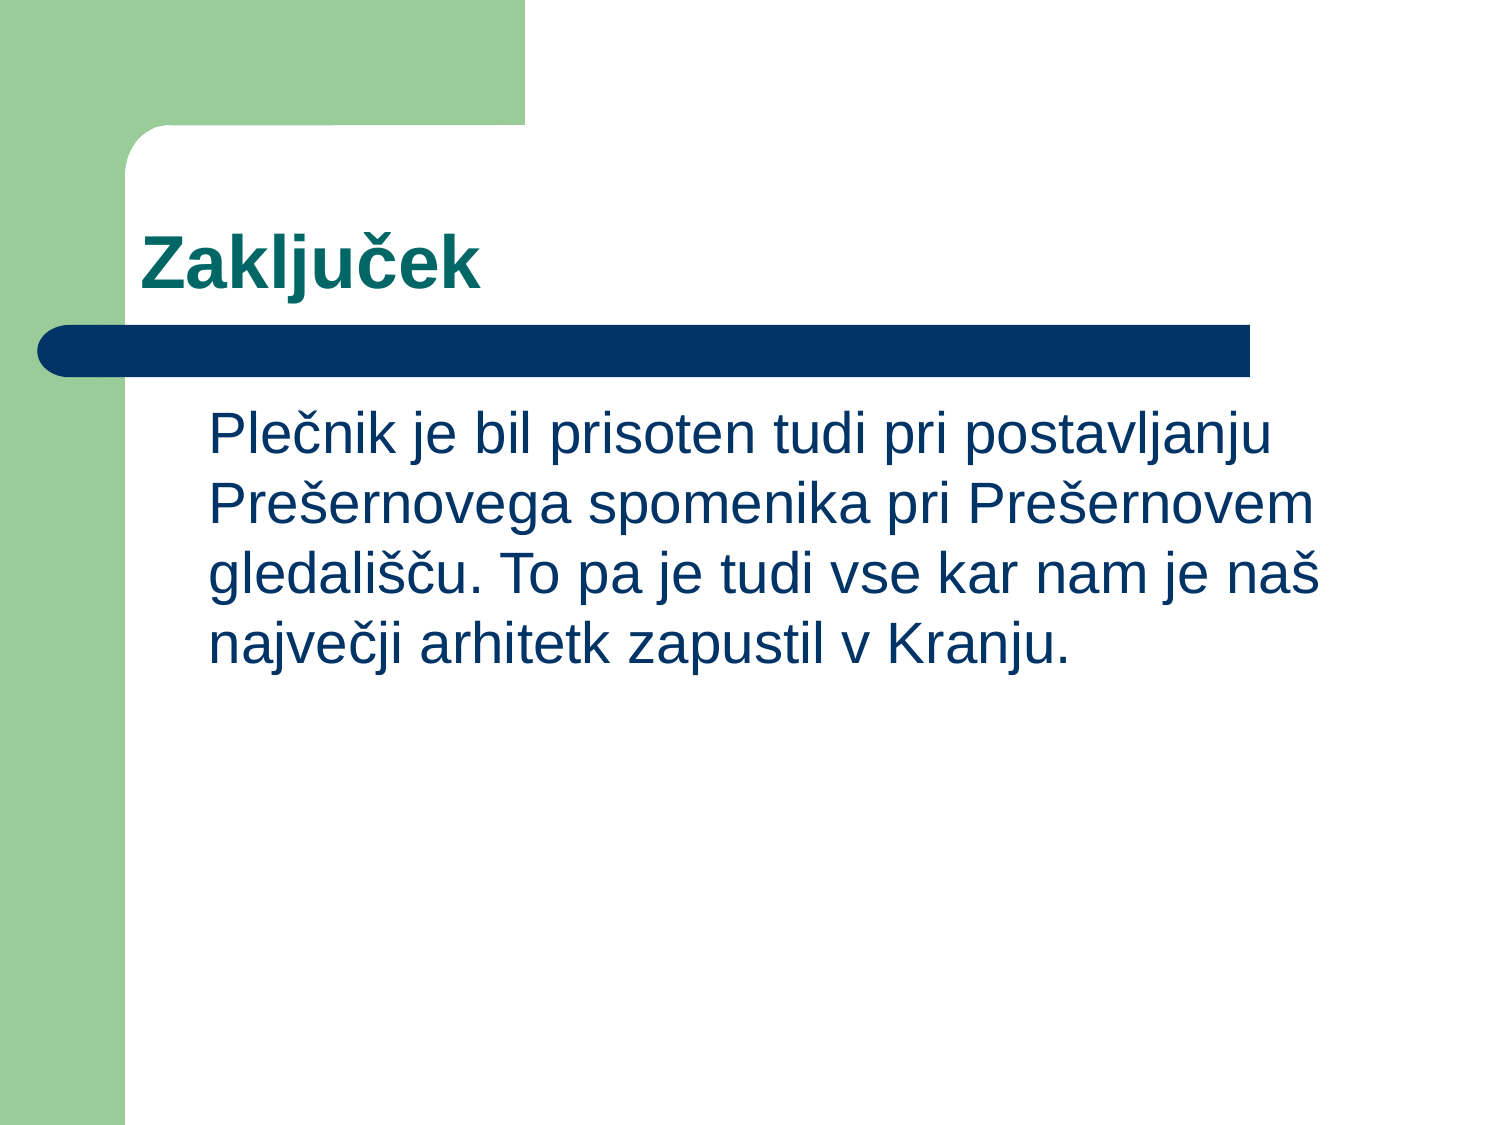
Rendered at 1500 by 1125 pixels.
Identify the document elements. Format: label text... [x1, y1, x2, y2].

list Plečnik je bil prisoten tudi pri postavljanju Prešernovega spomenika pri Prešernovem gledališču. To pa je tudi vse kar nam je naš največji arhitetk zapustil v Kranju. [137, 387, 1400, 999]
title Zaključek [125, 125, 1425, 313]
